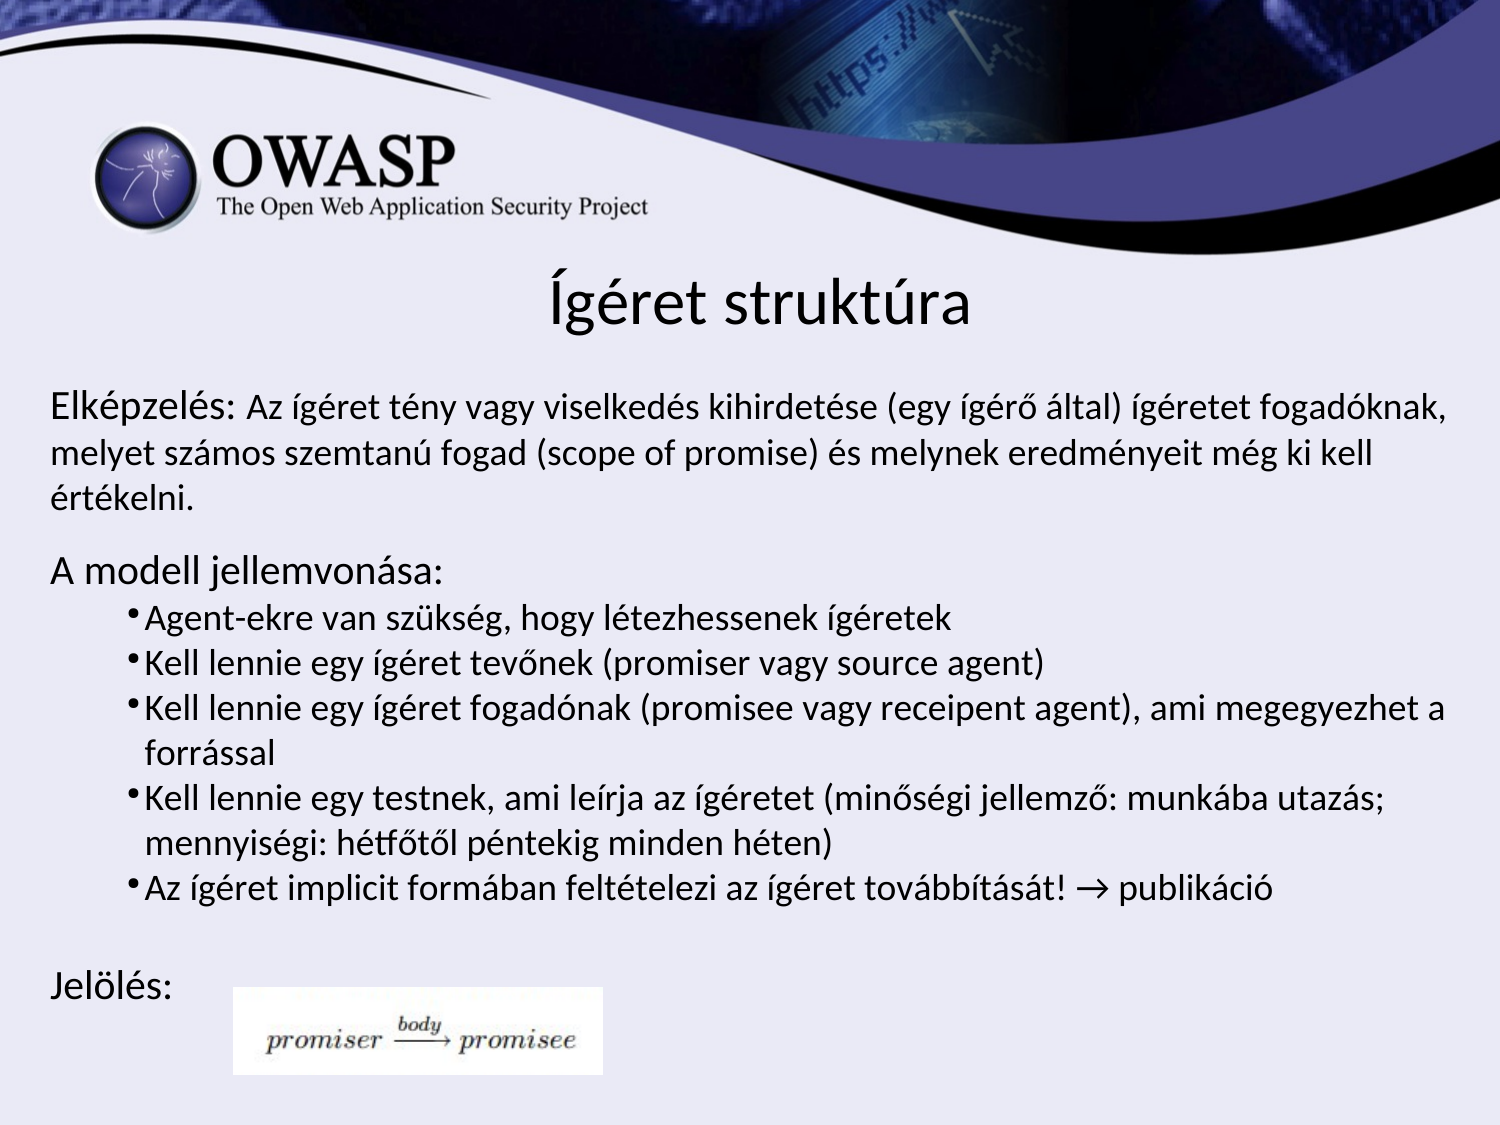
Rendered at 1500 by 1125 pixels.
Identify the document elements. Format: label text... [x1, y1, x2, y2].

text_box Ígéret struktúra Elképzelés: Az ígéret tény vagy viselkedés kihirdetése (egy ígérő által) ígéretet fogadóknak, melyet számos szemtanú fogad (scope of promise) és melynek eredményeit még ki kell értékelni. A modell jellemvonása: Agent-ekre van szükség, hogy létezhessenek ígéretek Kell lennie egy ígéret tevőnek (promiser vagy source agent) Kell lennie egy ígéret fogadónak (promisee vagy receipent agent), ami megegyezhet a forrással Kell lennie egy testnek, ami leírja az ígéretet (minőségi jellemző: munkába utazás; mennyiségi: hétfőtől péntekig minden héten) Az ígéret implicit formában feltételezi az ígéret továbbítását! → publikáció Jelölés: [35, 250, 1486, 1111]
picture [0, 0, 1500, 1125]
